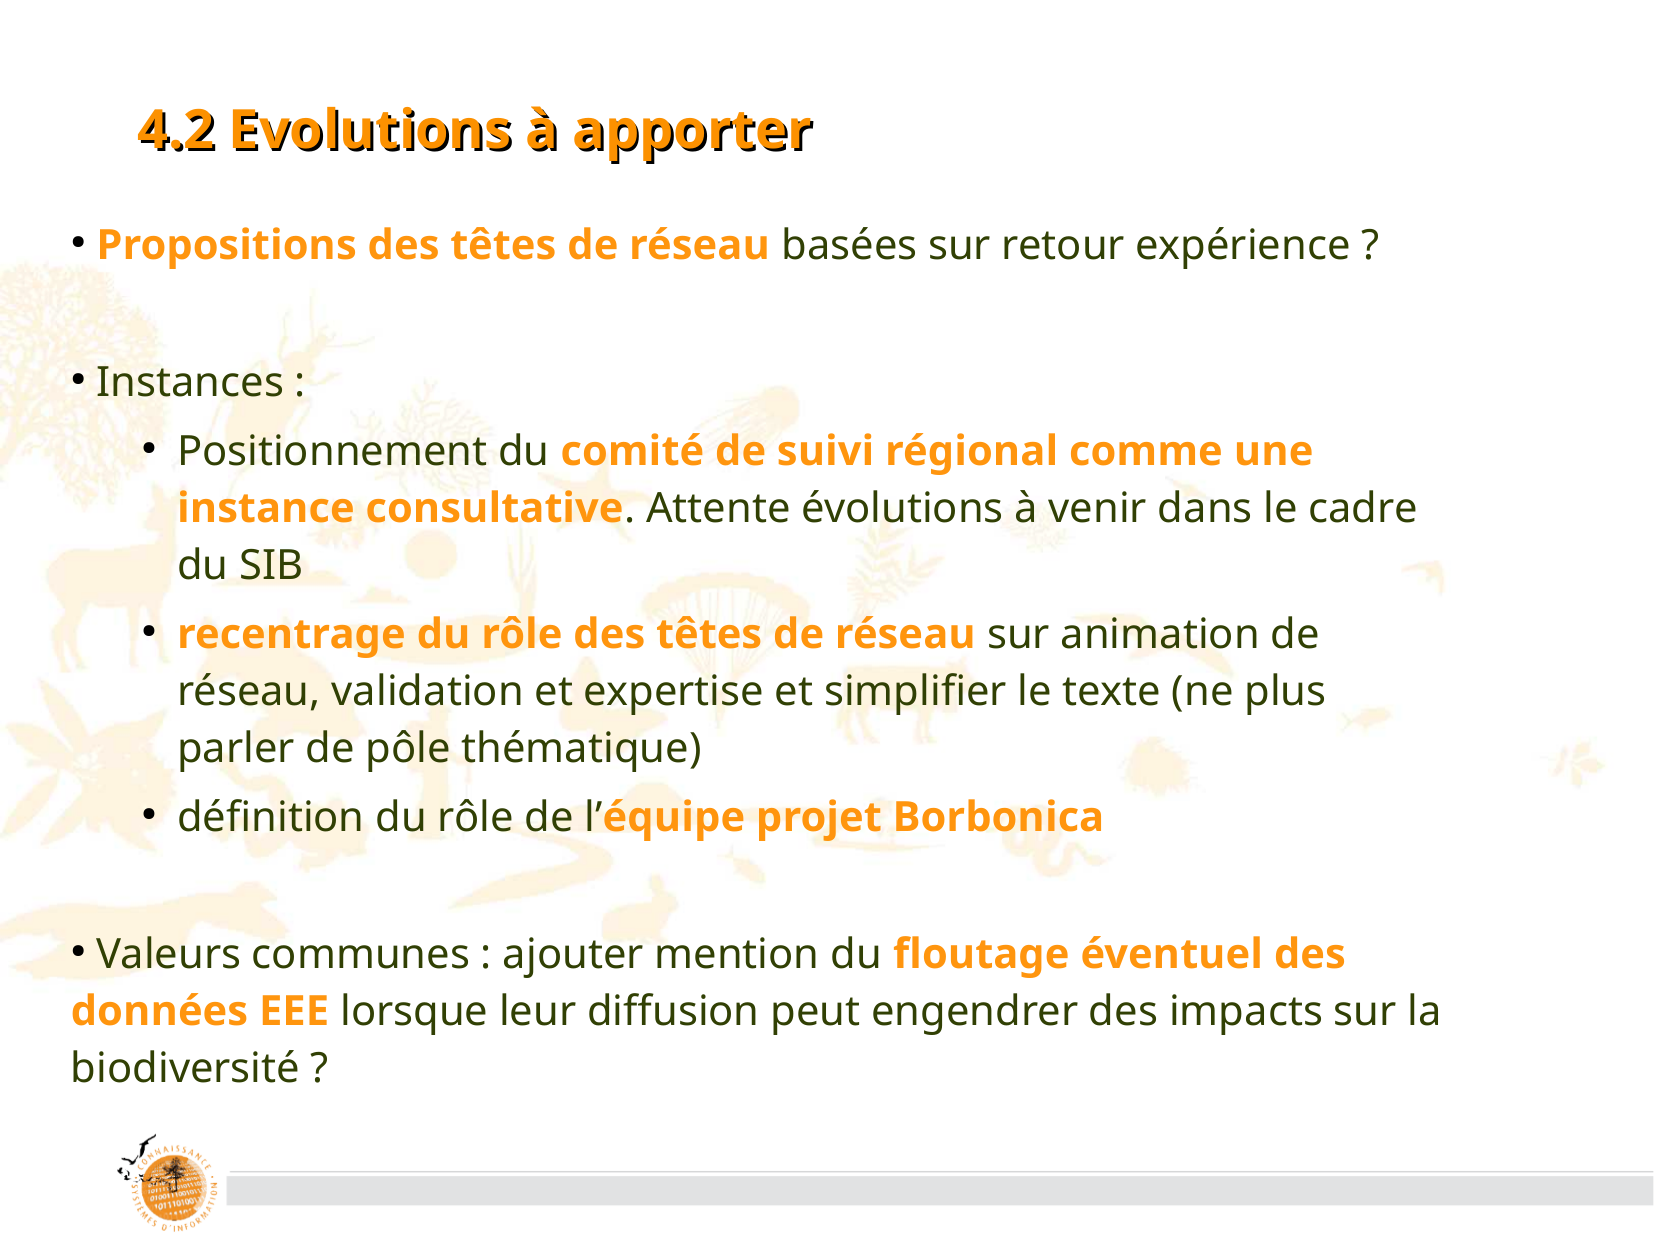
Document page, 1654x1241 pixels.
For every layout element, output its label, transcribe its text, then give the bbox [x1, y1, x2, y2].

picture [0, 0, 1654, 1241]
text_box Propositions des têtes de réseau basées sur retour expérience ? Instances : Positionnement du comité de suivi régional comme une instance consultative. Attente évolutions à venir dans le cadre du SIB recentrage du rôle des têtes de réseau sur animation de réseau, validation et expertise et simplifier le texte (ne plus parler de pôle thématique) définition du rôle de l’équipe projet Borbonica Valeurs communes : ajouter mention du floutage éventuel des données EEE lorsque leur diffusion peut engendrer des impacts sur la biodiversité ? [70, 259, 1453, 1119]
title 4.2 Evolutions à apporter [118, 49, 1607, 207]
